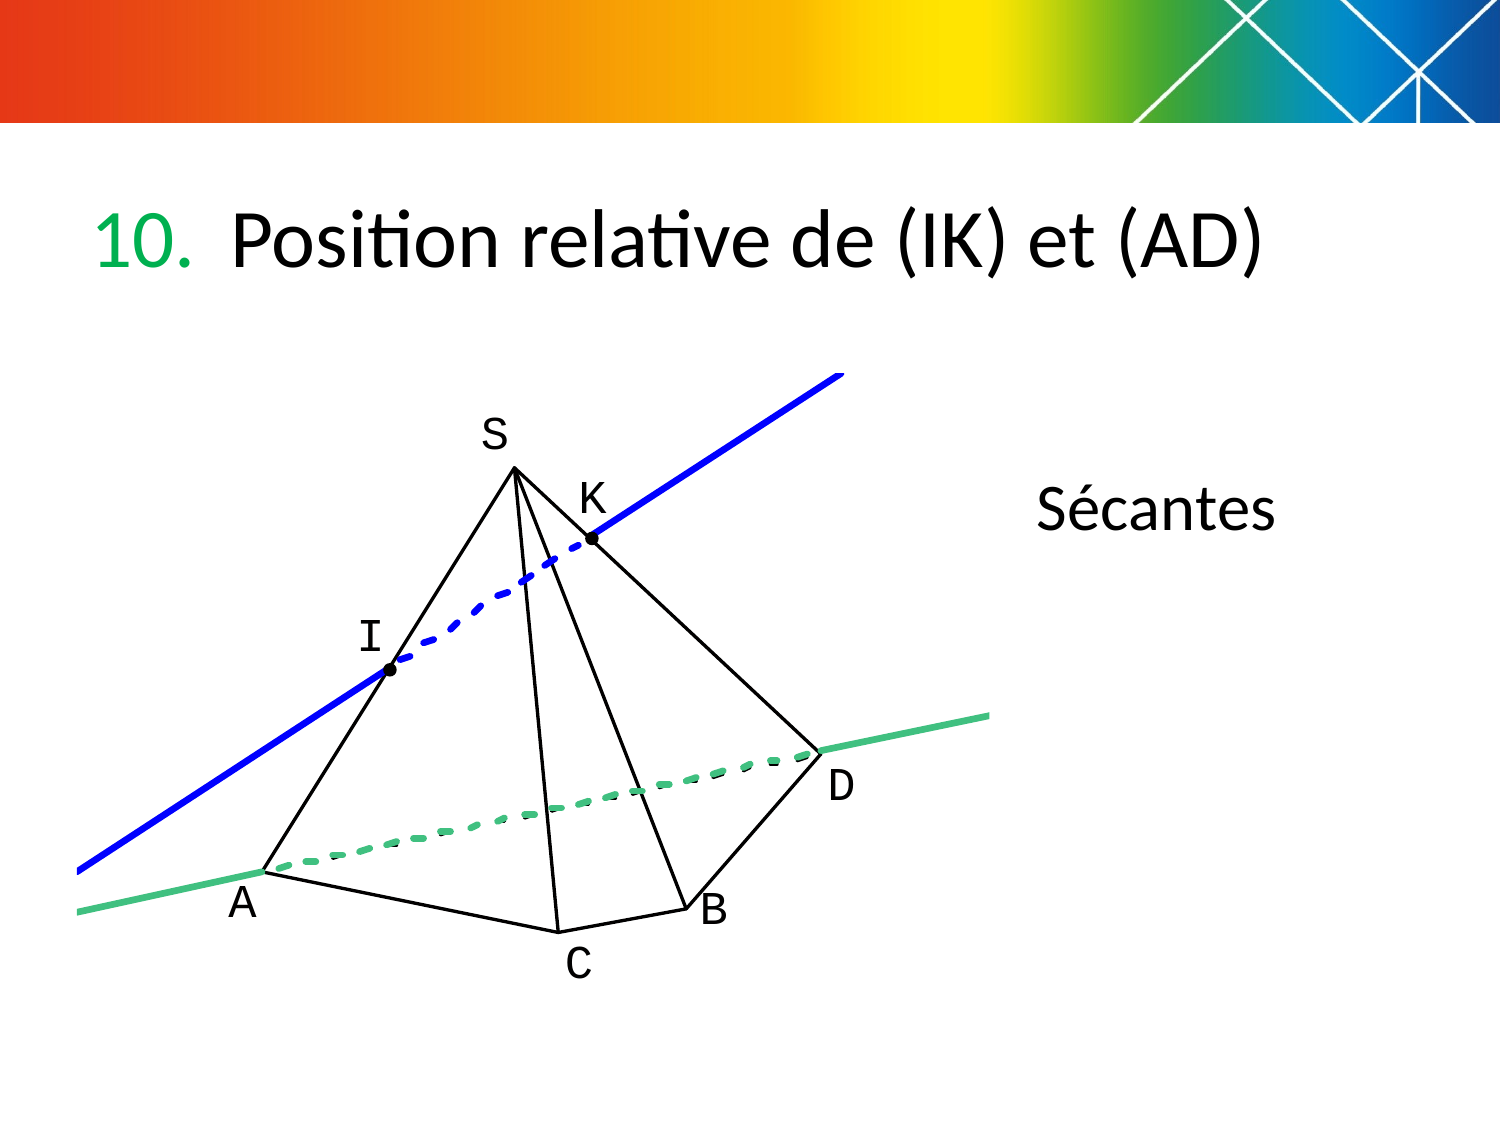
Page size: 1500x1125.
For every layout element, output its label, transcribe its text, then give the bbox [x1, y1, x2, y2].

title Position relative de (IK) et (AD) [75, 163, 1500, 305]
picture [76, 373, 990, 1035]
text_box Sécantes [1021, 456, 1377, 552]
picture [1340, 0, 1500, 123]
picture [0, 0, 1359, 123]
